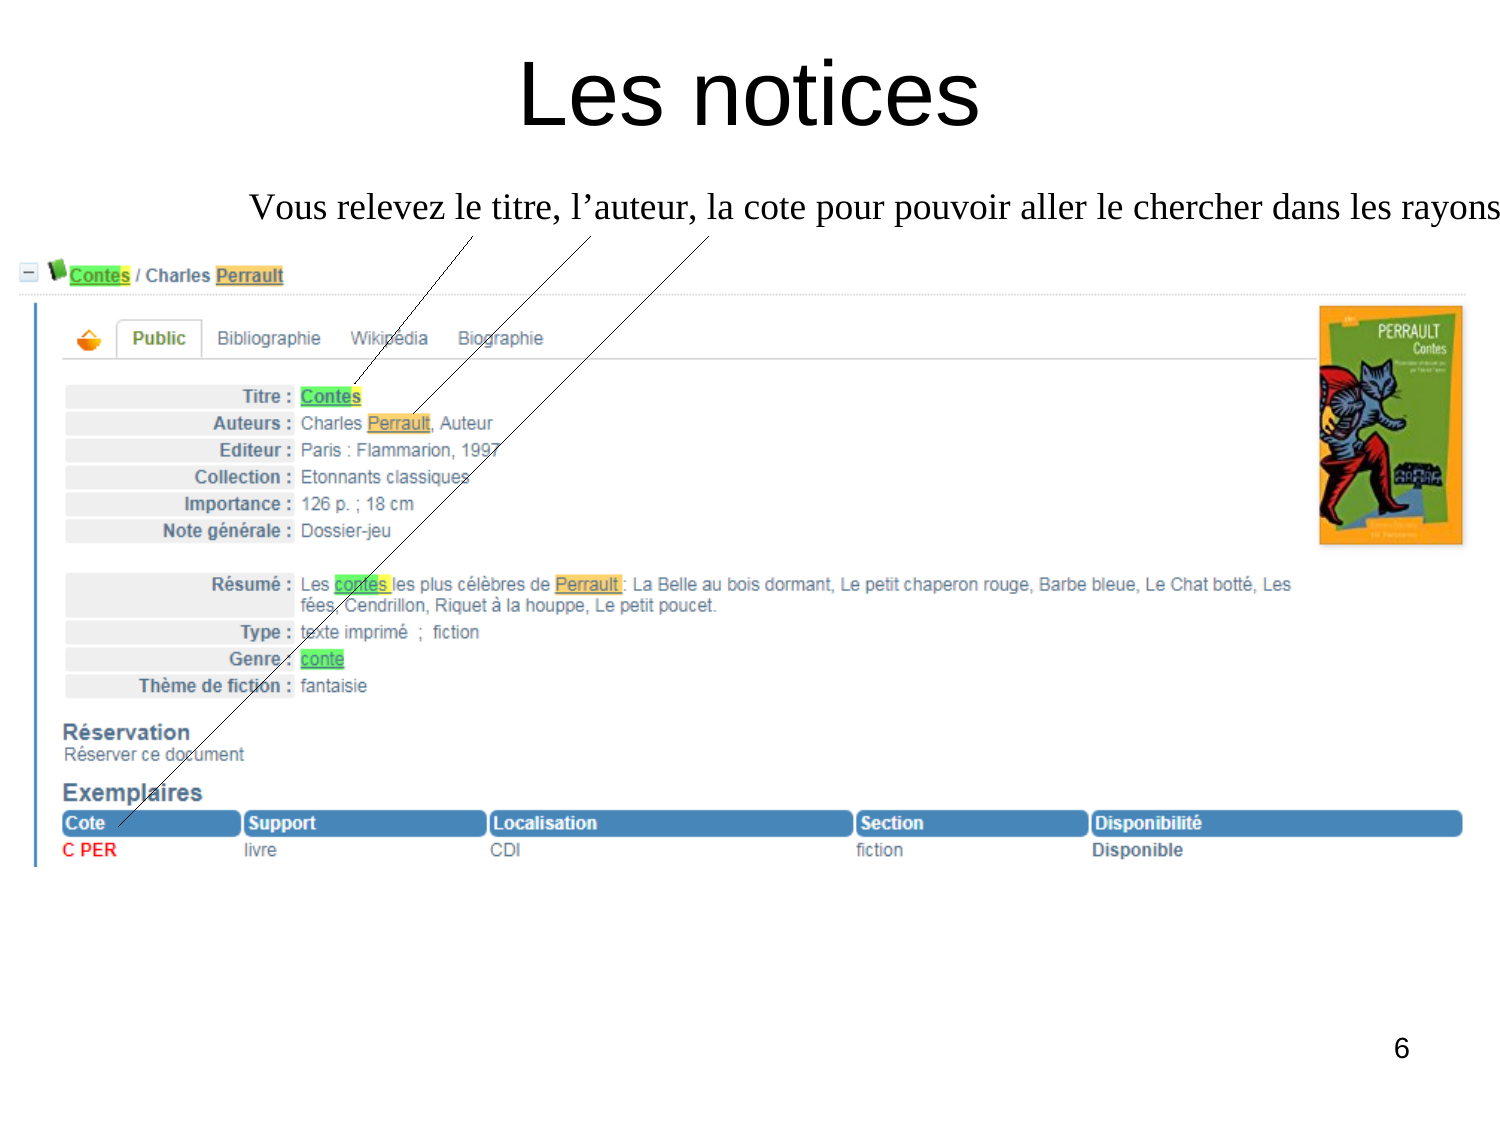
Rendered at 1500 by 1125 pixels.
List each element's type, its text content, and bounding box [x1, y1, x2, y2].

text_box Vous relevez le titre, l’auteur, la cote pour pouvoir aller le chercher dans les rayons [233, 178, 1500, 236]
text_box <numéro> [1074, 1024, 1426, 1103]
text_box Les notices [112, 0, 1388, 188]
picture [0, 236, 1500, 867]
